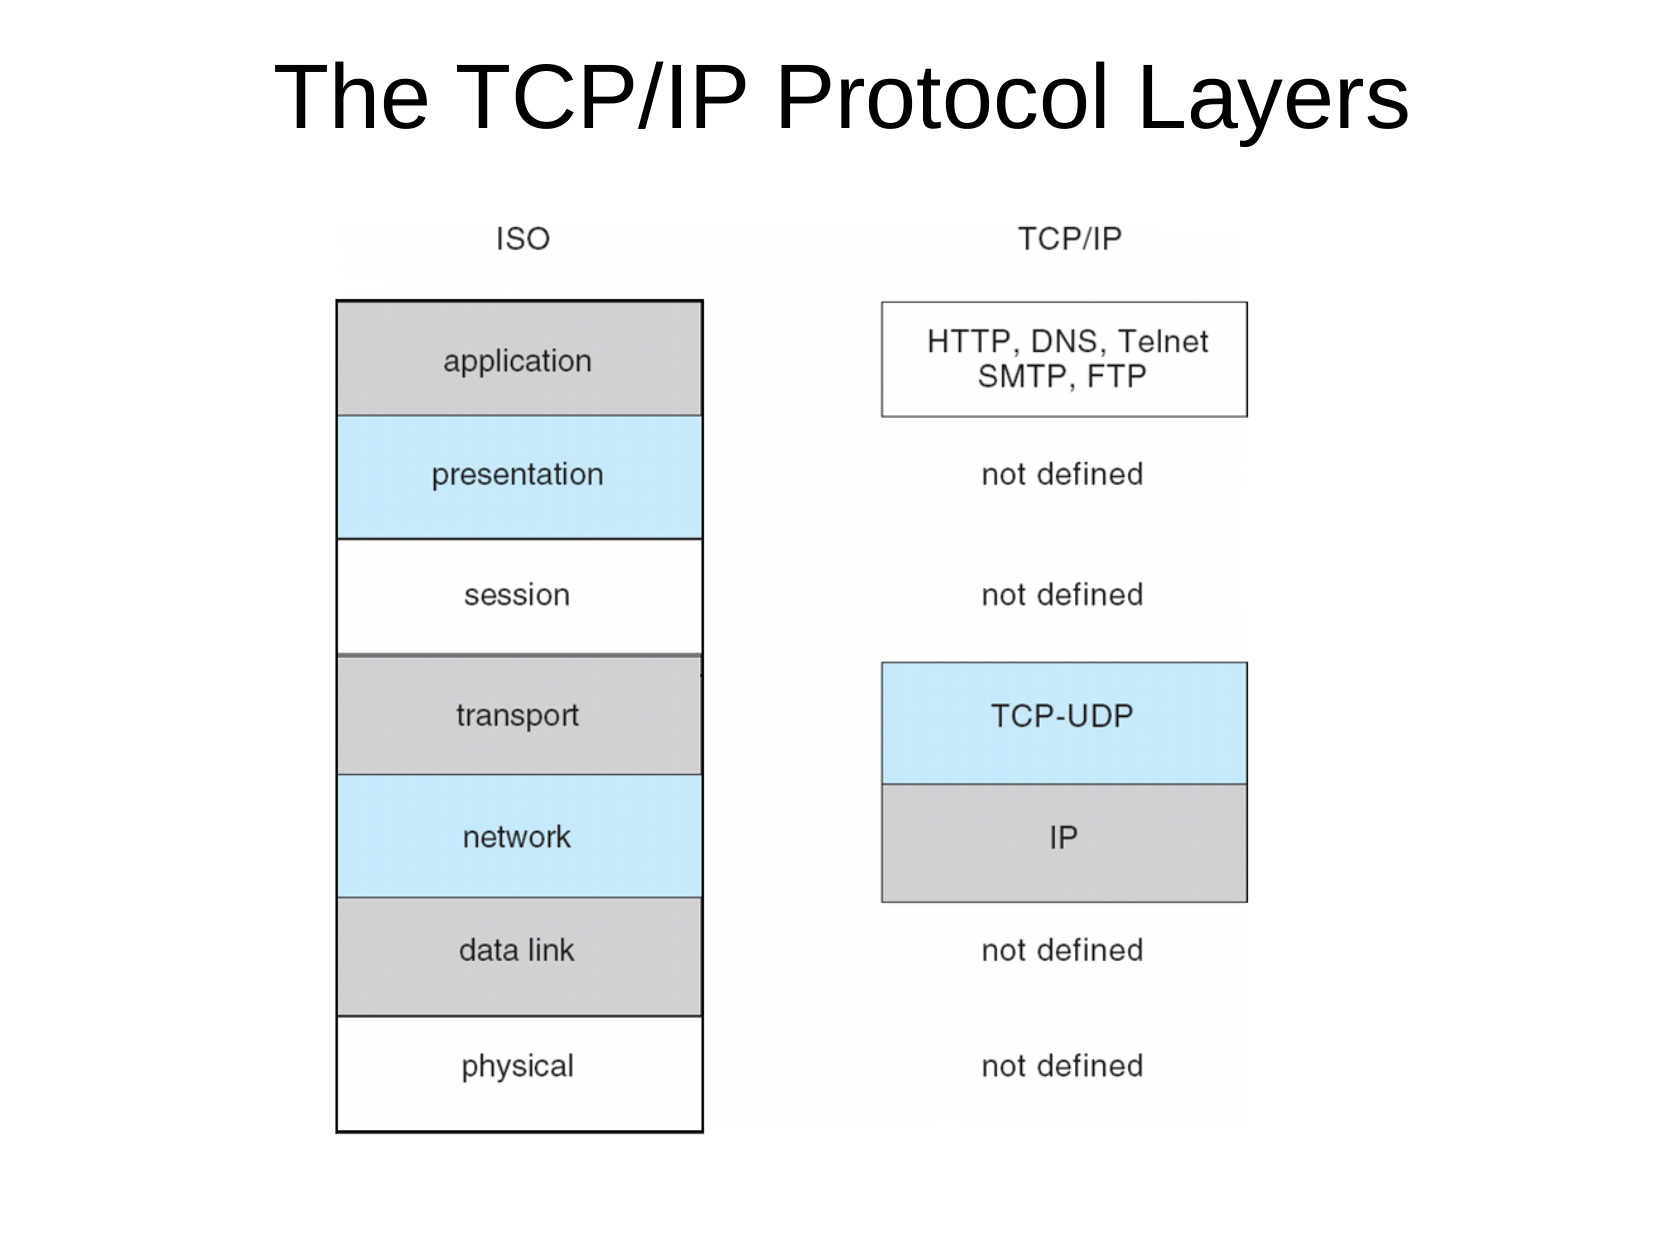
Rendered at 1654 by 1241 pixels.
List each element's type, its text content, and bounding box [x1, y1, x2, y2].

picture [328, 212, 1257, 1143]
title The TCP/IP Protocol Layers [82, 16, 1571, 155]
